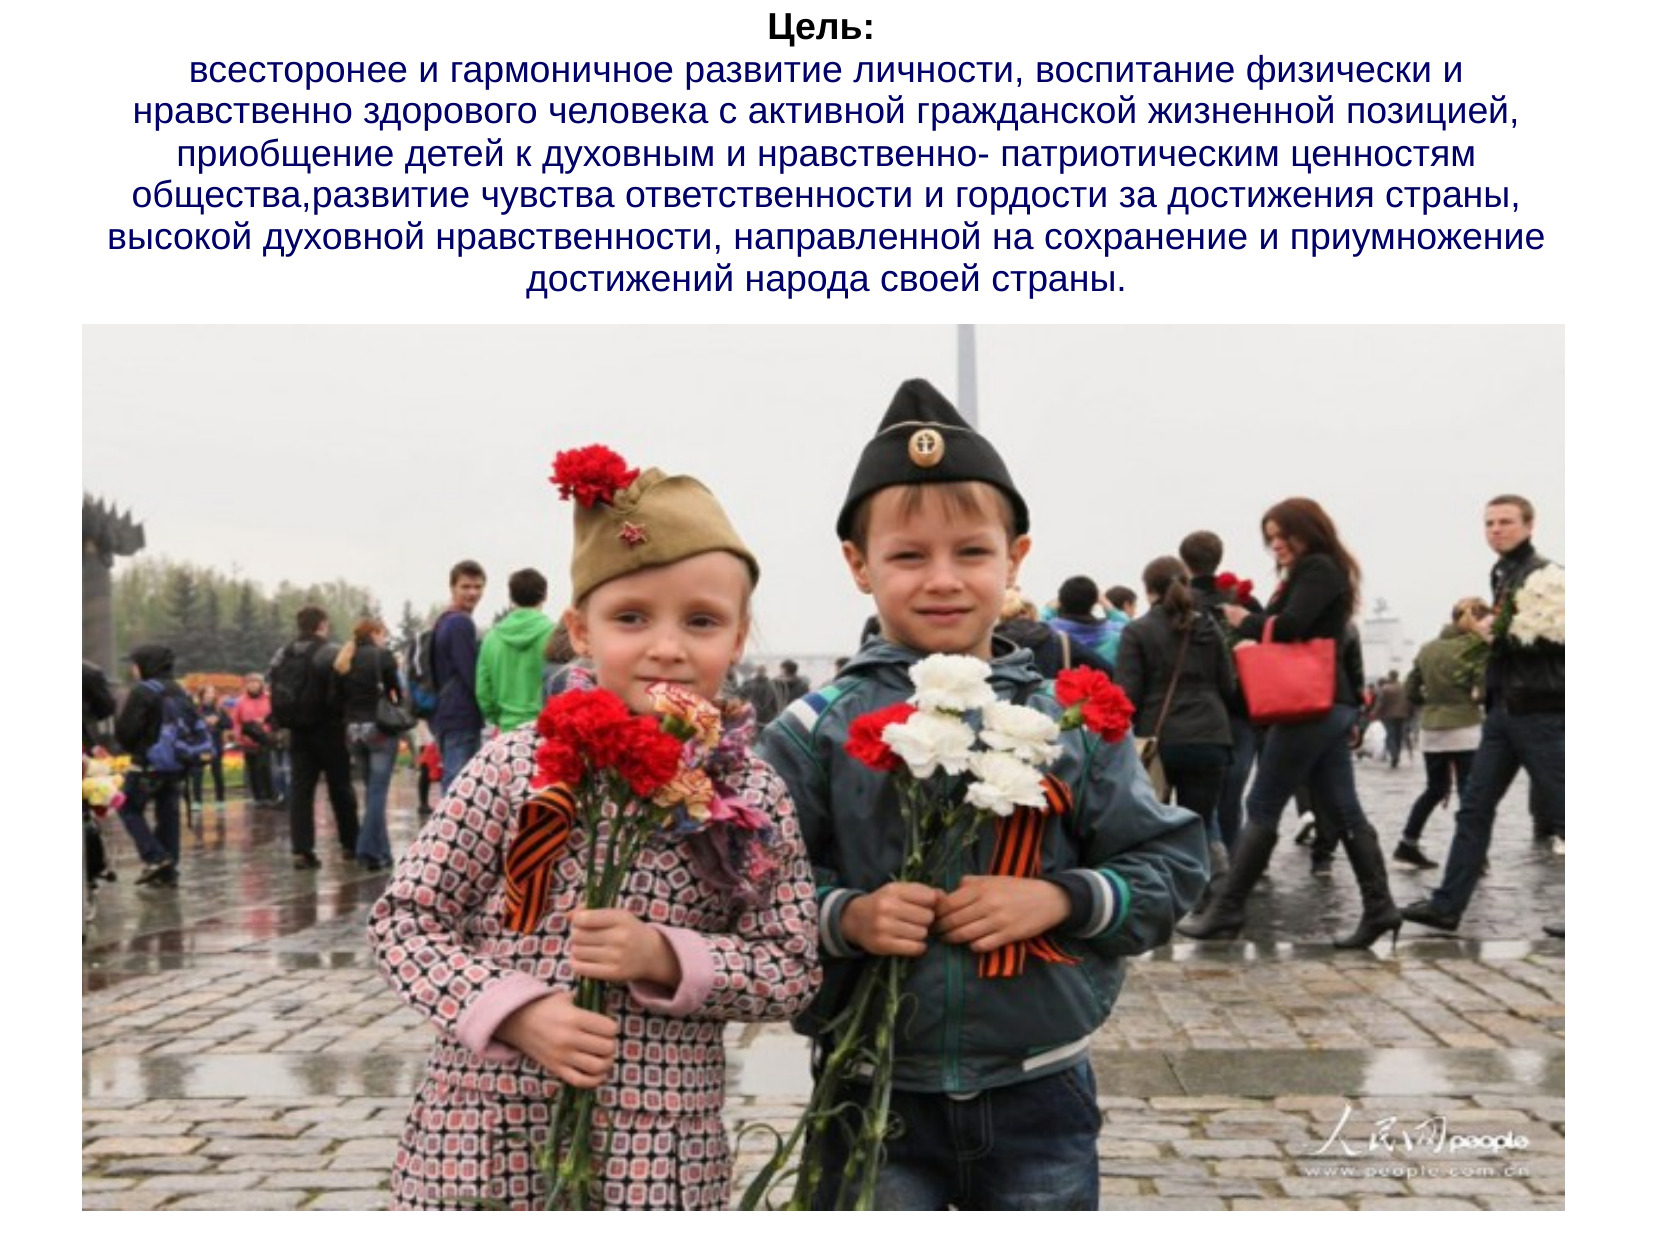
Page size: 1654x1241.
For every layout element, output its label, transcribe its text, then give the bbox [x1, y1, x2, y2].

title Цель: всесторонее и гармоничное развитие личности, воспитание физически и нравственно здорового человека с активной гражданской жизненной позицией, приобщение детей к духовным и нравственно- патриотическим ценностям общества,развитие чувства ответственности и гордости за достижения страны, высокой духовной нравственности, направленной на сохранение и приумножение достижений народа своей страны. [82, 5, 1571, 301]
picture [82, 324, 1565, 1211]
